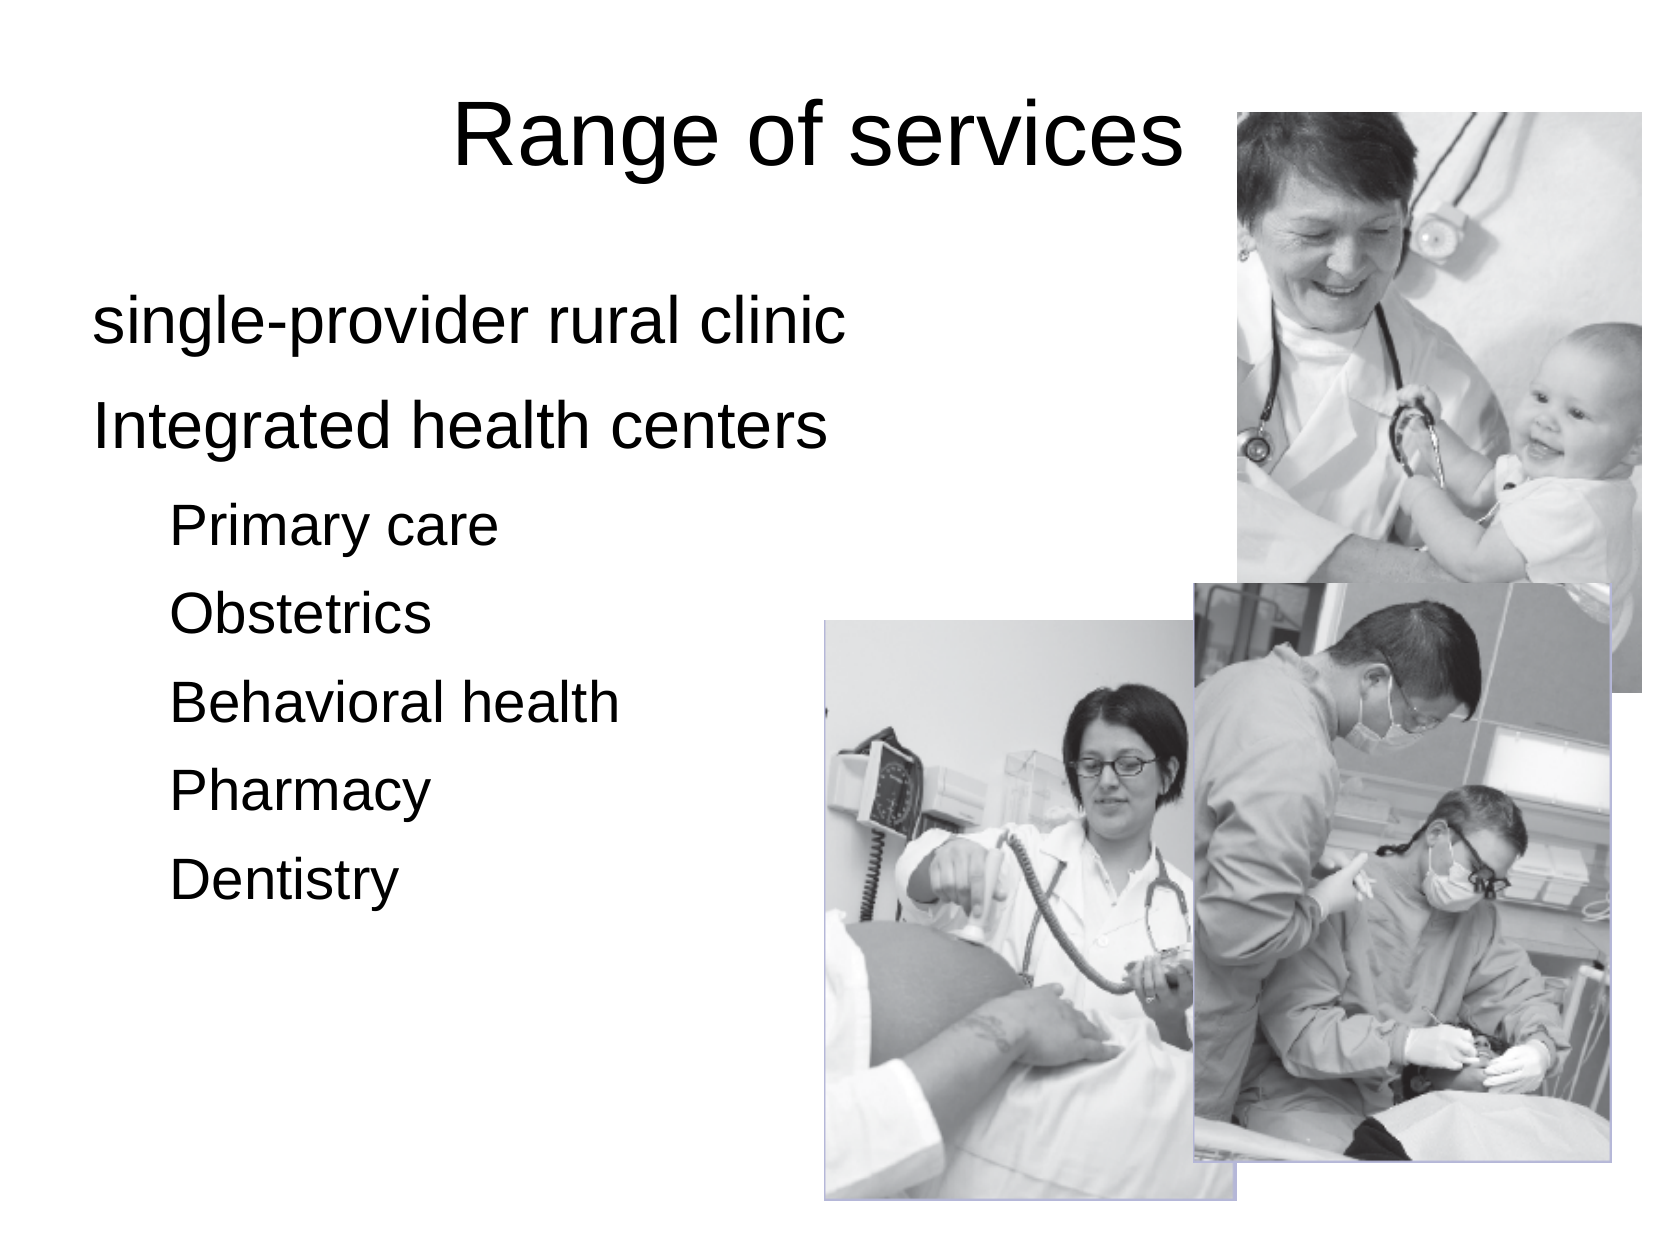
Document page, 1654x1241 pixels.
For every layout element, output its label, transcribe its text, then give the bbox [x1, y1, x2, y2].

title Range of services [74, 37, 1563, 230]
list single-provider rural clinic Integrated health centers Primary care Obstetrics Behavioral health Pharmacy Dentistry [75, 283, 1563, 1088]
picture [824, 112, 1642, 1201]
